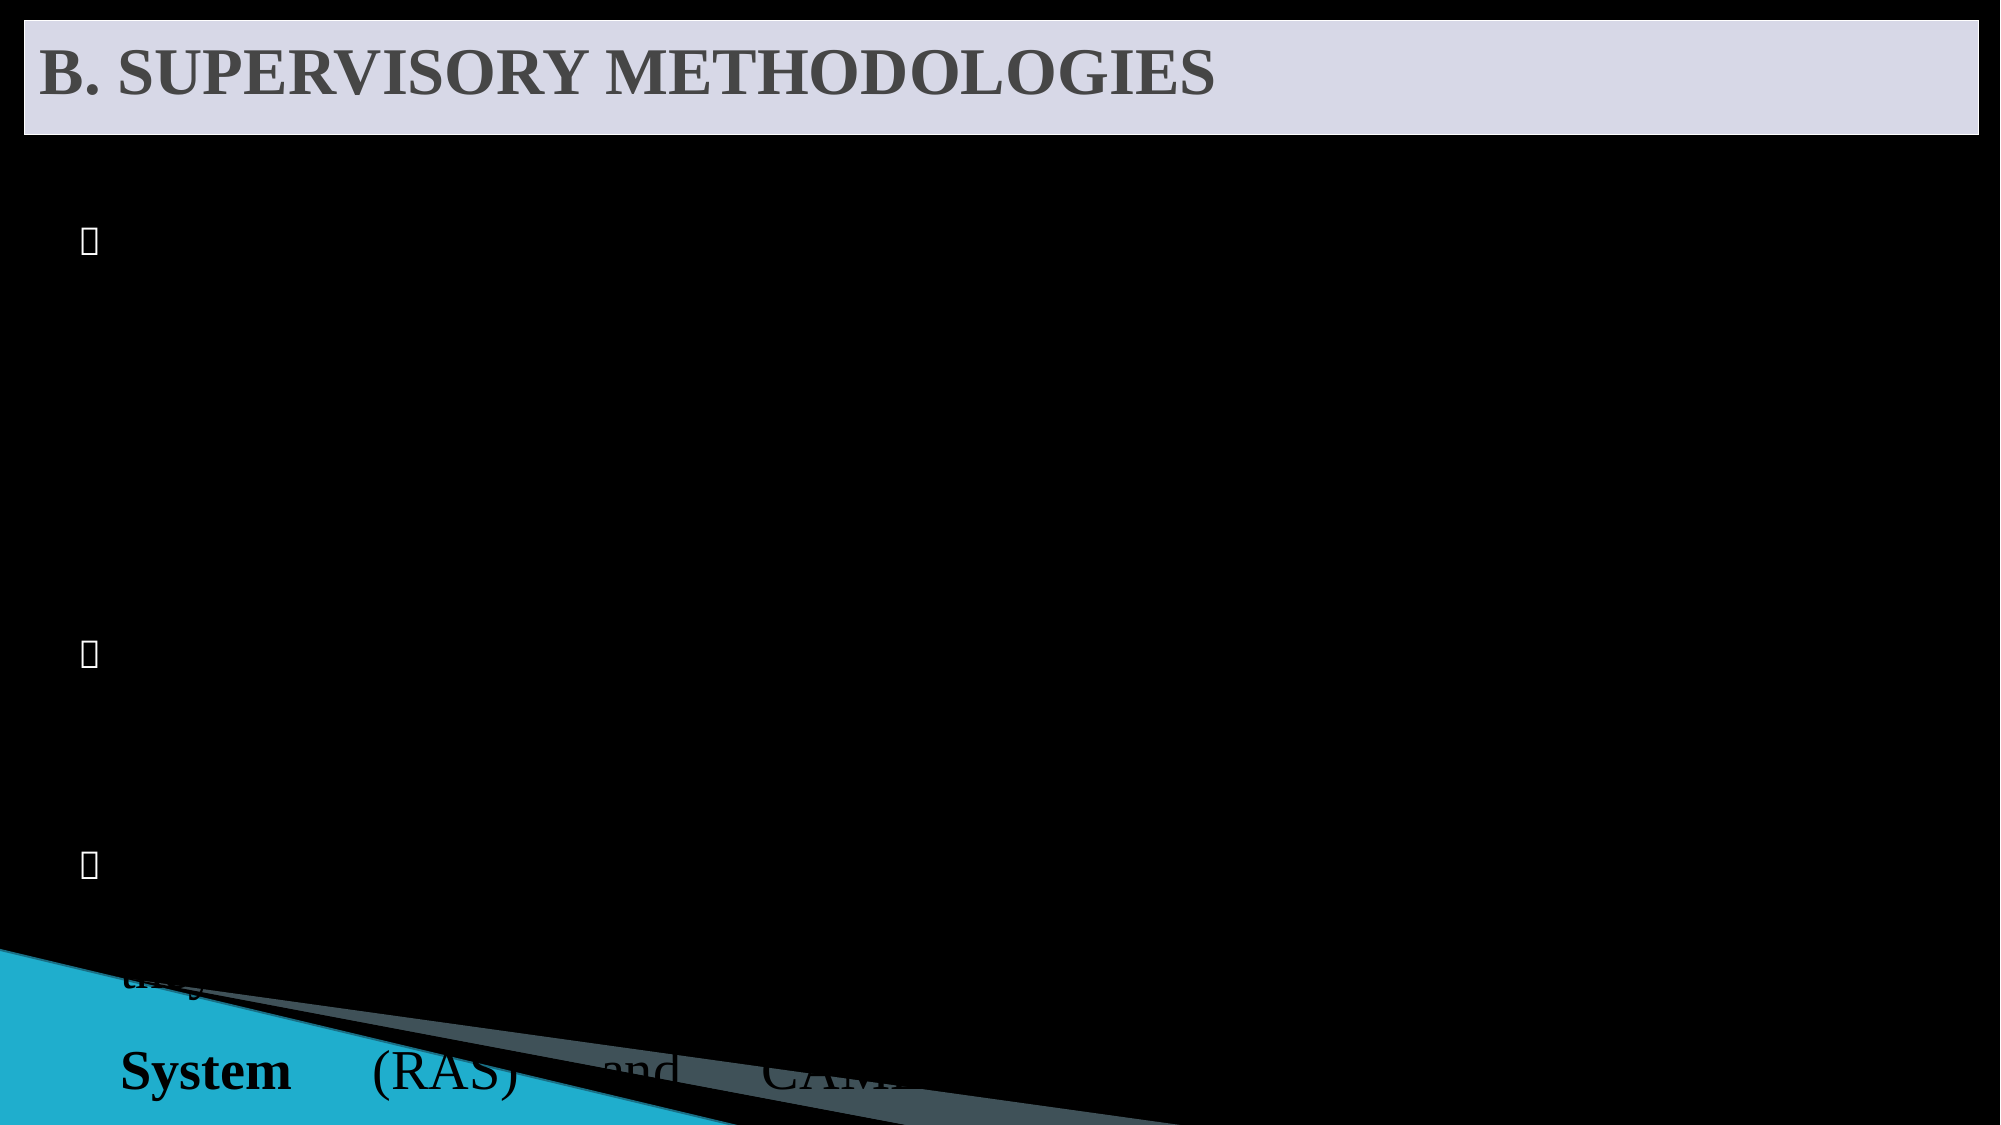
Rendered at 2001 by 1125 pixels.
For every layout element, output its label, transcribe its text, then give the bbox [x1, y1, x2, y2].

list There is general convergence on supervisory reporting systems employed by CABS member countries. CAMELS methodology is the most commonly used rating system. 60% of the respondents indicated that they employed both Risk Assessment System (RAS) and CAMELS methodologies for assessing the performance and condition of banking institutions. [45, 165, 1005, 1022]
title B. SUPERVISORY METHODOLOGIES [24, 20, 1979, 135]
